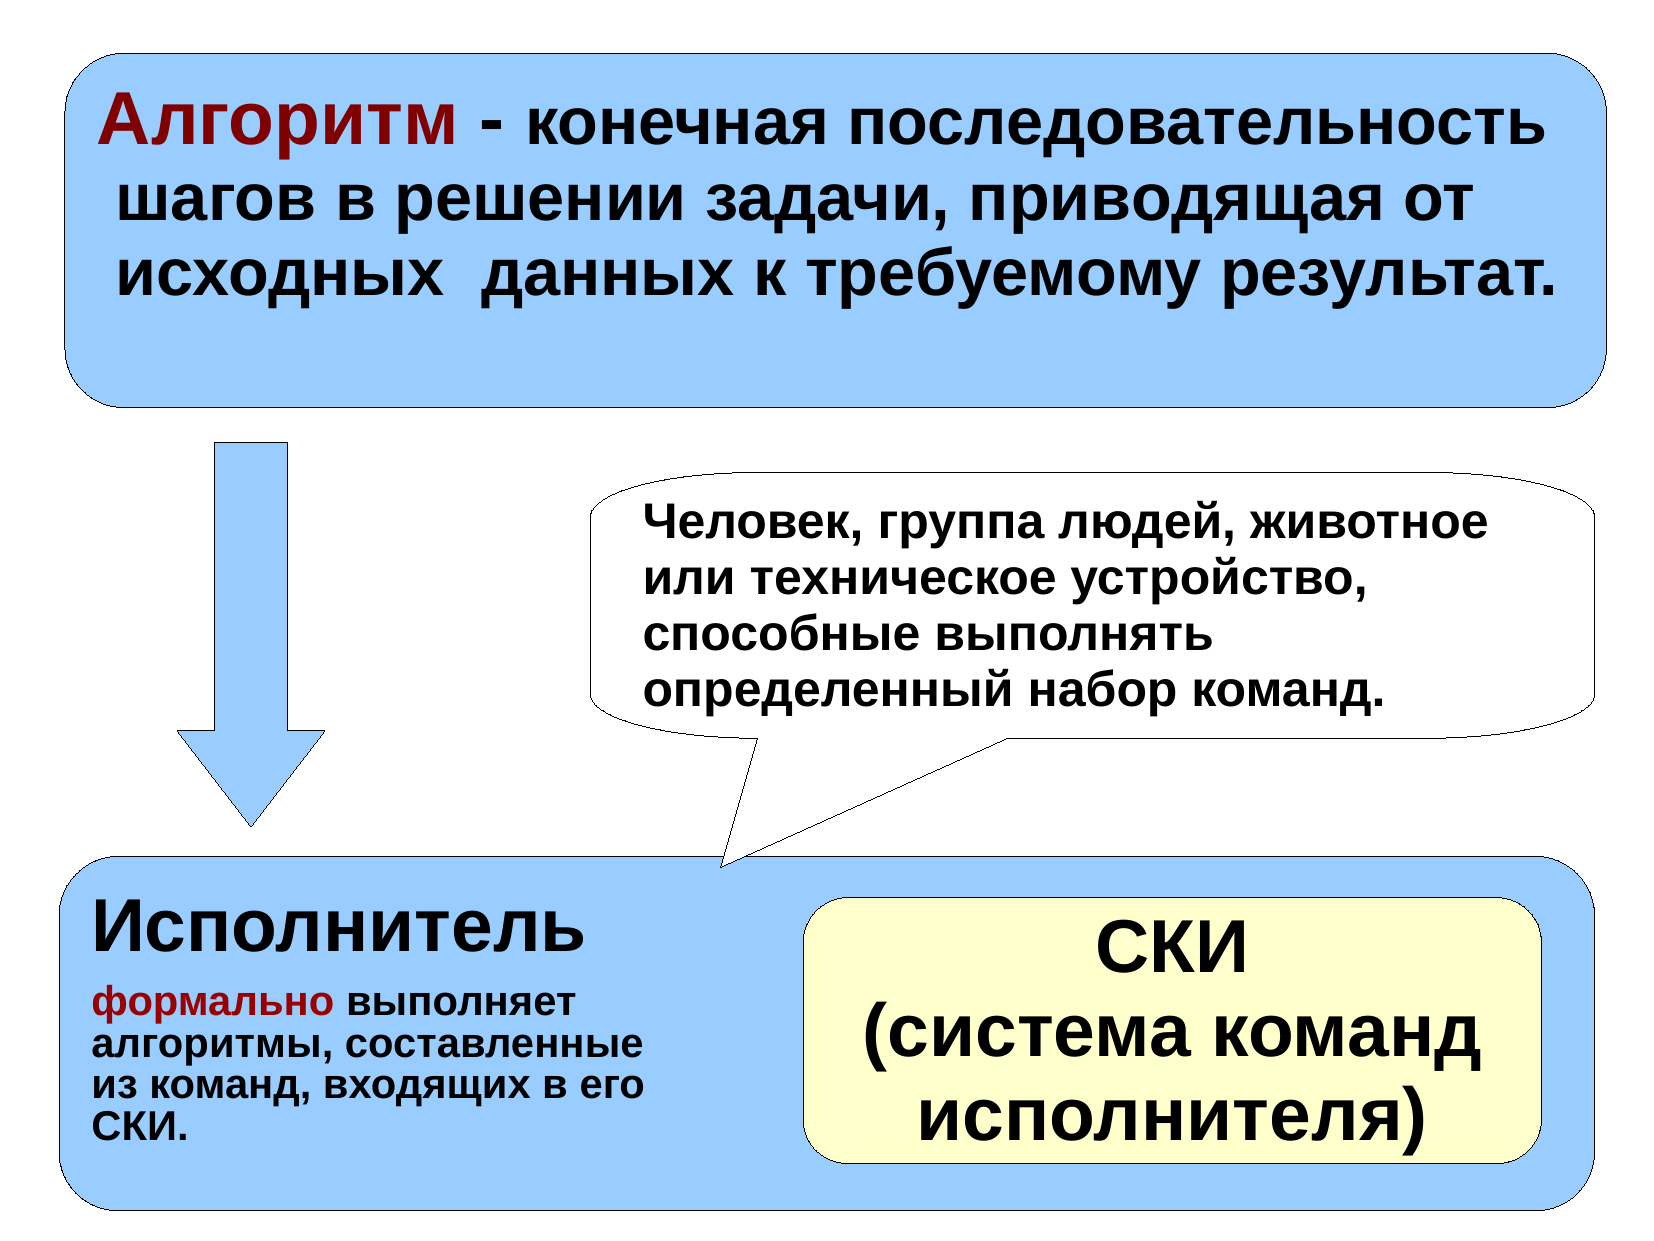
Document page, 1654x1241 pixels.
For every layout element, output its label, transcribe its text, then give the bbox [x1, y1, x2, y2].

text_box СКИ (система команд исполнителя) [803, 897, 1542, 1164]
text_box формально выполняет алгоритмы, составленные из команд, входящих в его СКИ. [76, 974, 668, 1165]
text_box Алгоритм - конечная последовательность шагов в решении задачи, приводящая от исходных данных к требуемому результат. [64, 53, 1607, 408]
text_box [177, 442, 325, 827]
text_box Человек, группа людей, животное или техническое устройство, способные выполнять определенный набор команд. [590, 472, 1595, 868]
text_box Исполнитель [59, 856, 1595, 1211]
